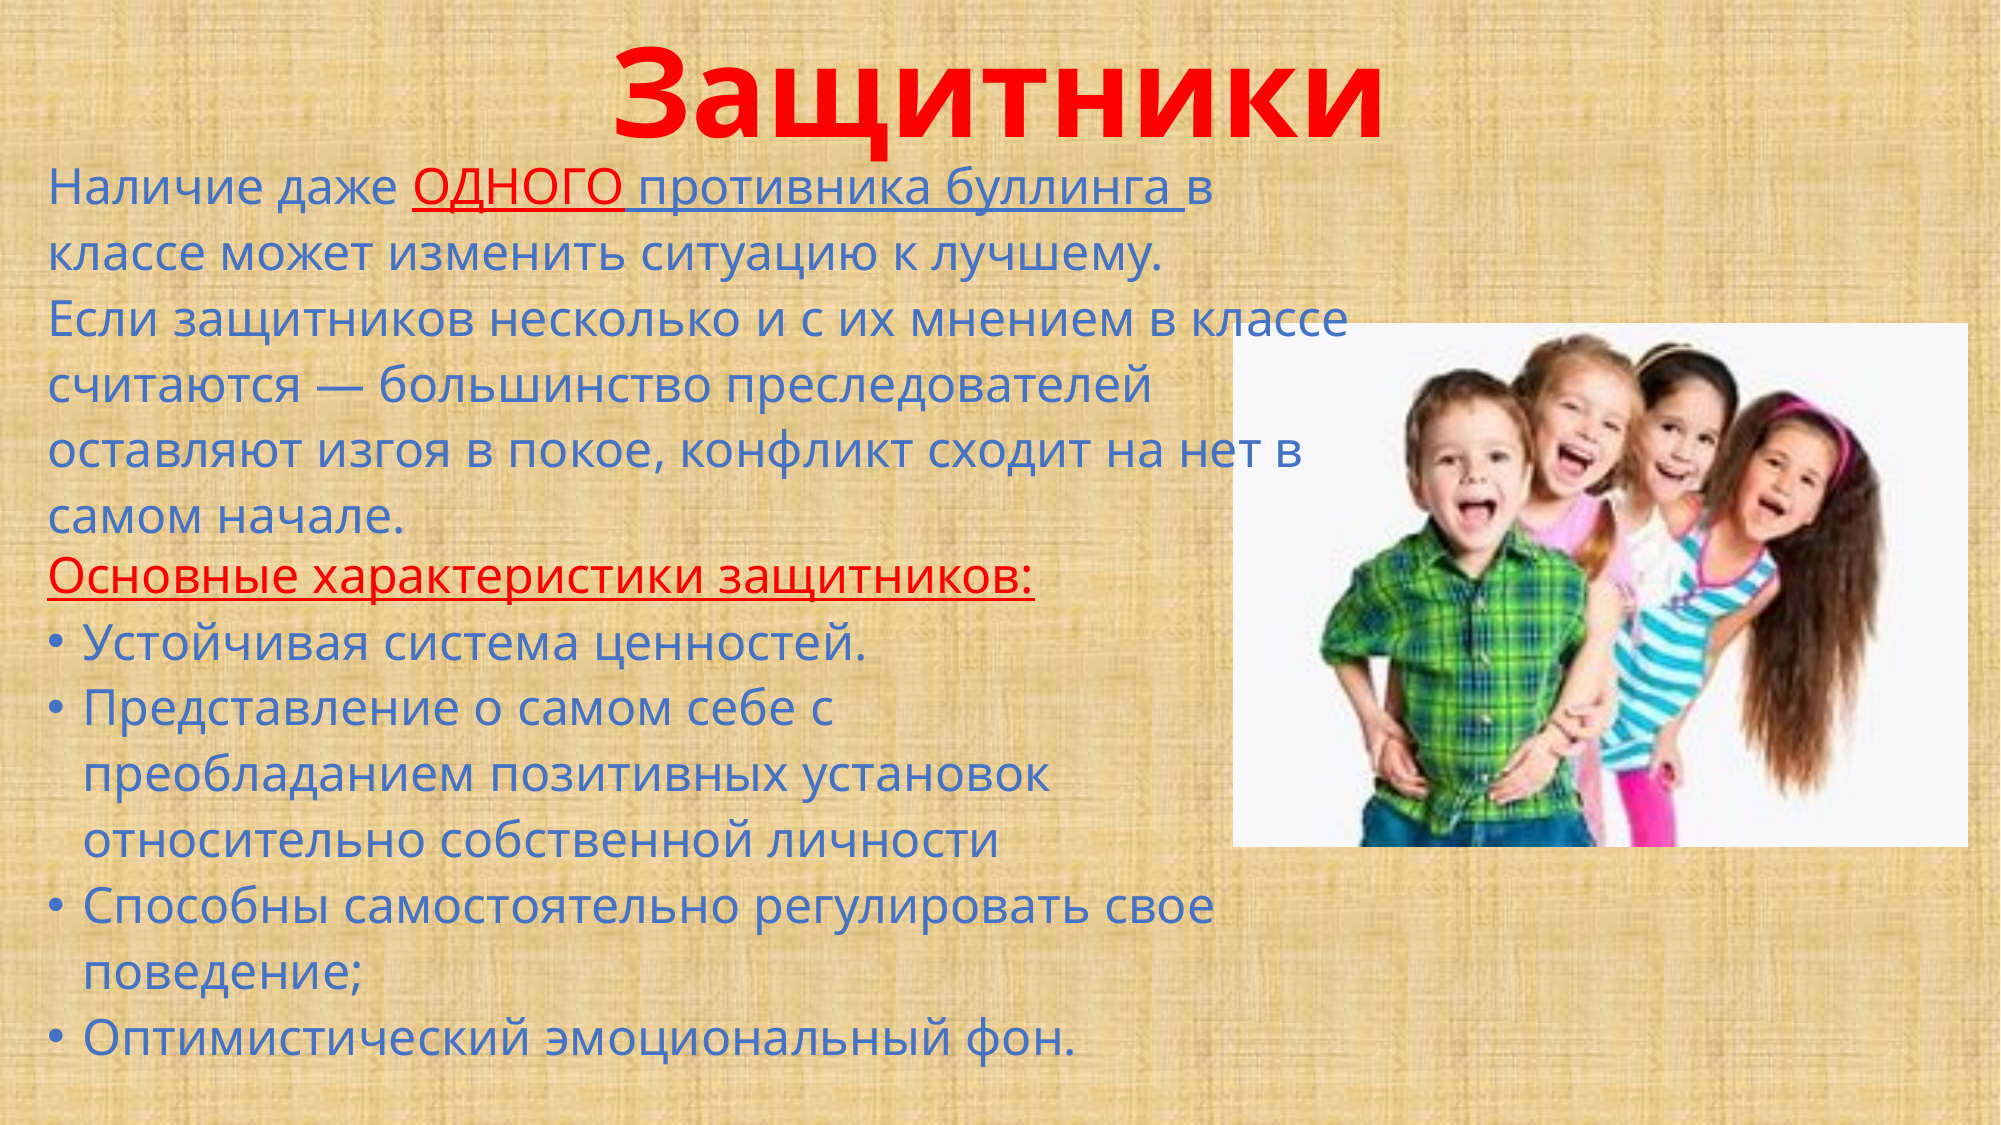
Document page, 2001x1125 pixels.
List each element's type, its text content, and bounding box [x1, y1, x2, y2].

text_box Защитники [32, 34, 1968, 141]
text_box Наличие даже ОДНОГО противника буллинга в классе может изменить ситуацию к лучшему. Если защитников несколько и с их мнением в классе считаются — большинство преследователей оставляют изгоя в покое, конфликт сходит на нет в самом начале. Основные характеристики защитников: Устойчивая система ценностей. Представление о самом себе с преобладанием позитивных установок относительно собственной личности Способны самостоятельно регулировать свое поведение; Оптимистический эмоциональный фон. [32, 140, 1401, 1091]
picture [0, 0, 2001, 1125]
